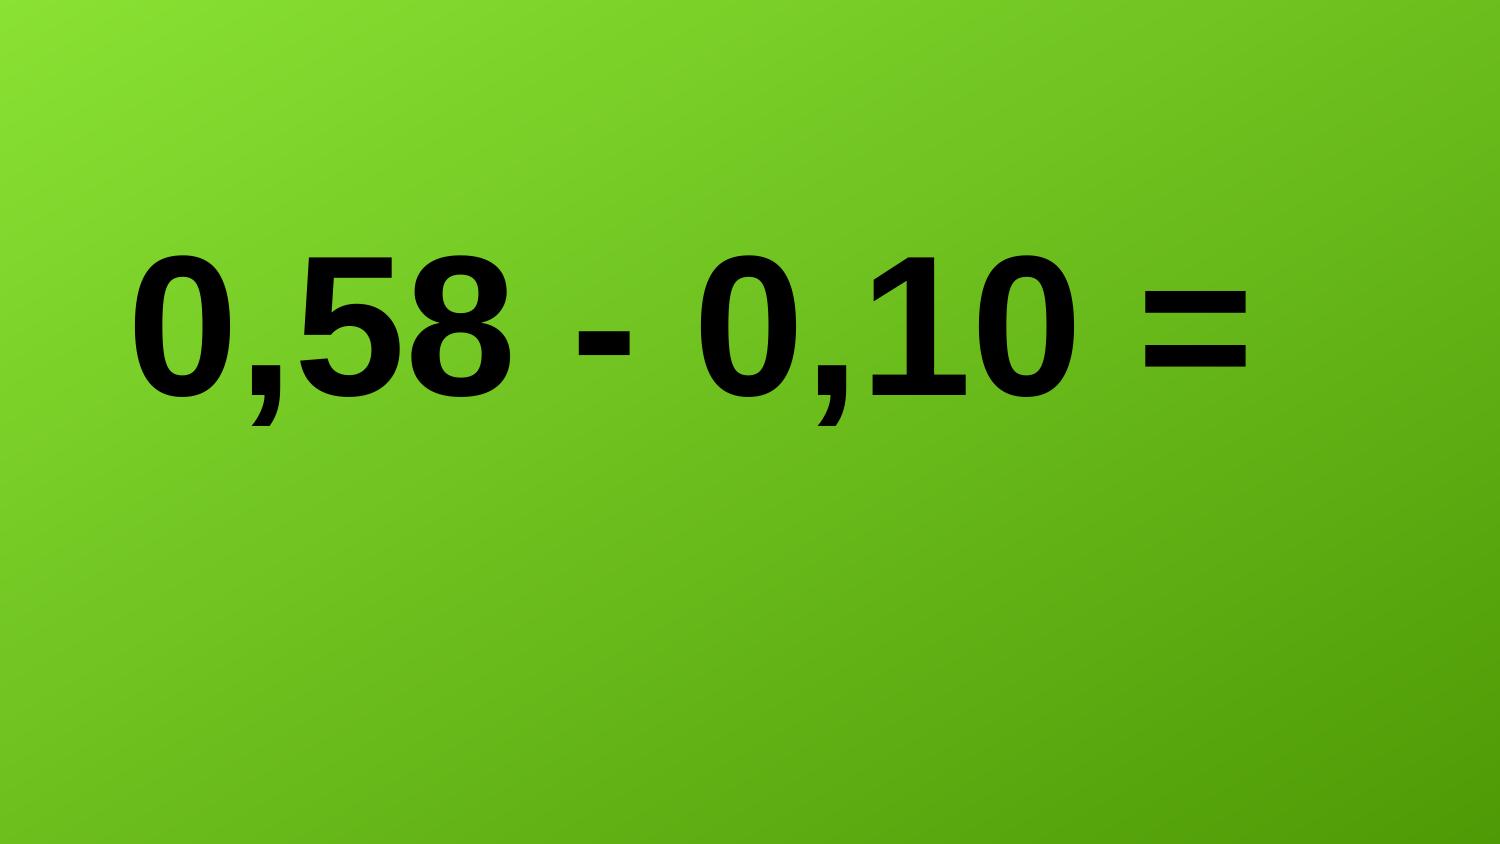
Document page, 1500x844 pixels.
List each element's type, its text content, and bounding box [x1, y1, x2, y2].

title 0,58 - 0,10 = [112, 259, 1388, 450]
